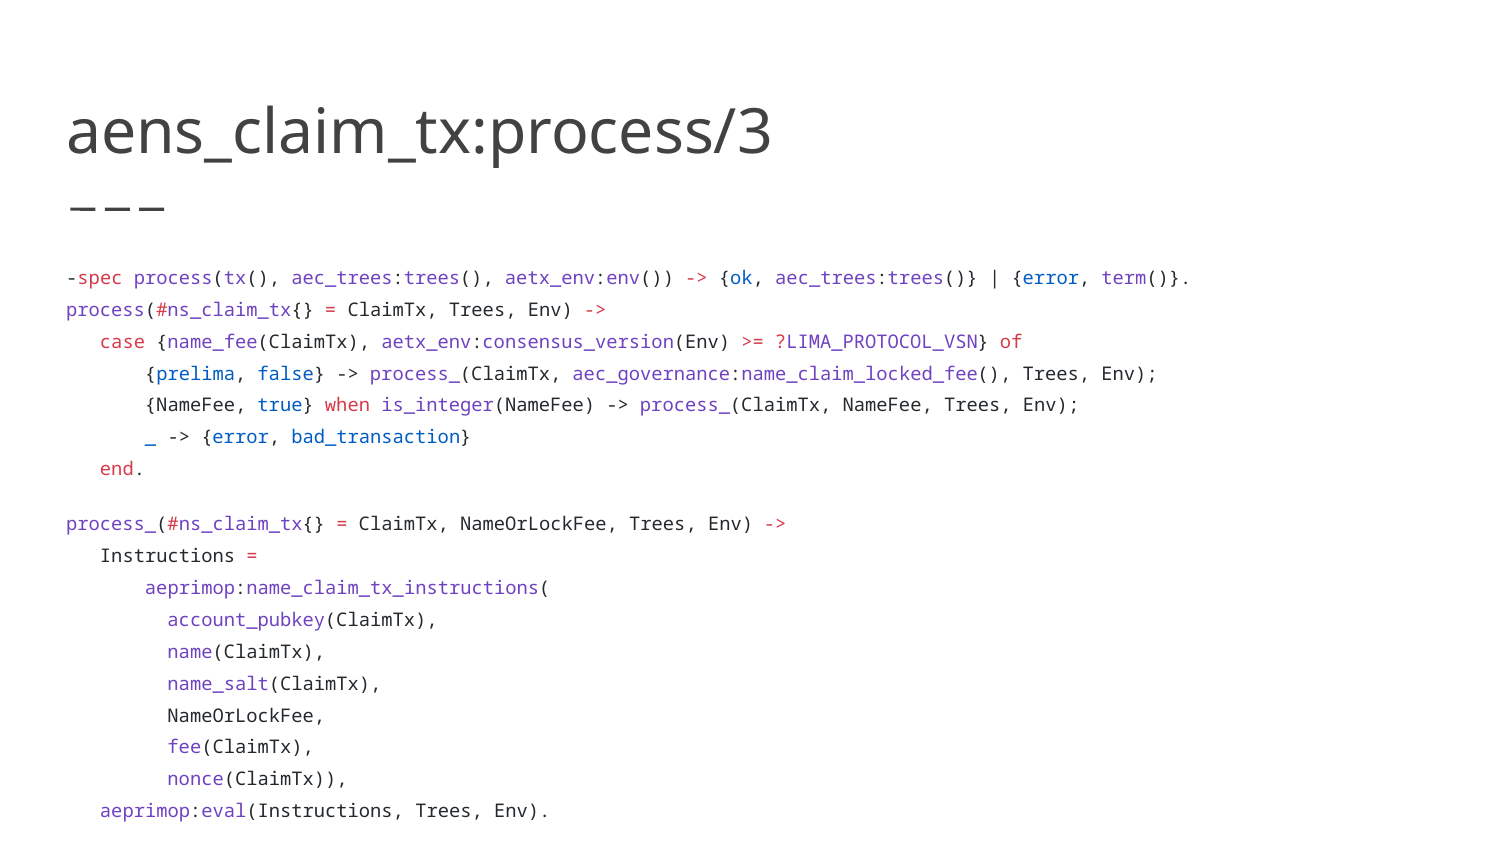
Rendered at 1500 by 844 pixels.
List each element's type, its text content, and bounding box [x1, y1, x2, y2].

title aens_claim_tx:process/3 [51, 61, 1449, 182]
list -spec process(tx(), aec_trees:trees(), aetx_env:env()) -> {ok, aec_trees:trees()} | {error, term()}. process(#ns_claim_tx{} = ClaimTx, Trees, Env) -> case {name_fee(ClaimTx), aetx_env:consensus_version(Env) >= ?LIMA_PROTOCOL_VSN} of {prelima, false} -> process_(ClaimTx, aec_governance:name_claim_locked_fee(), Trees, Env); {NameFee, true} when is_integer(NameFee) -> process_(ClaimTx, NameFee, Trees, Env); _ -> {error, bad_transaction} end. process_(#ns_claim_tx{} = ClaimTx, NameOrLockFee, Trees, Env) -> Instructions = aeprimop:name_claim_tx_instructions( account_pubkey(ClaimTx), name(ClaimTx), name_salt(ClaimTx), NameOrLockFee, fee(ClaimTx), nonce(ClaimTx)), aeprimop:eval(Instructions, Trees, Env). [51, 240, 1449, 750]
